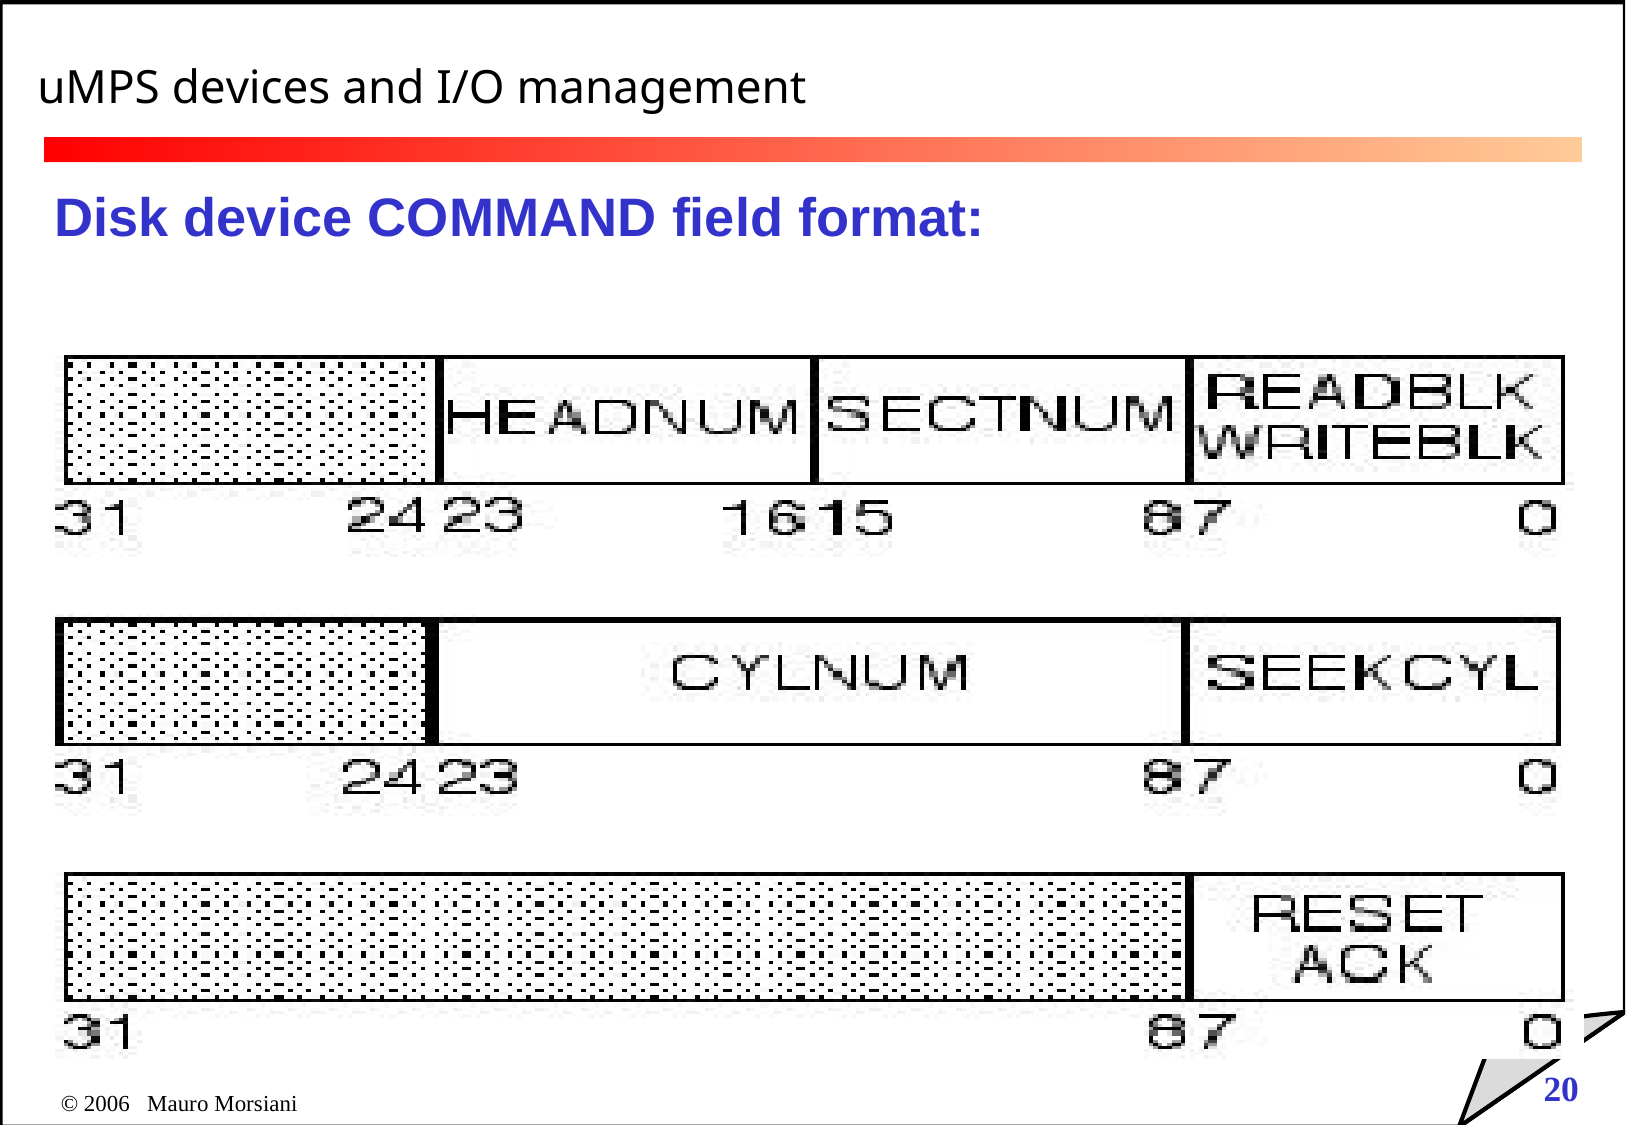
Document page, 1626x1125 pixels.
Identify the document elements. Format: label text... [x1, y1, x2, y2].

picture [46, 337, 1584, 1059]
title uMPS devices and I/O management [37, 44, 1587, 130]
list Disk device COMMAND field format: [54, 187, 1557, 595]
